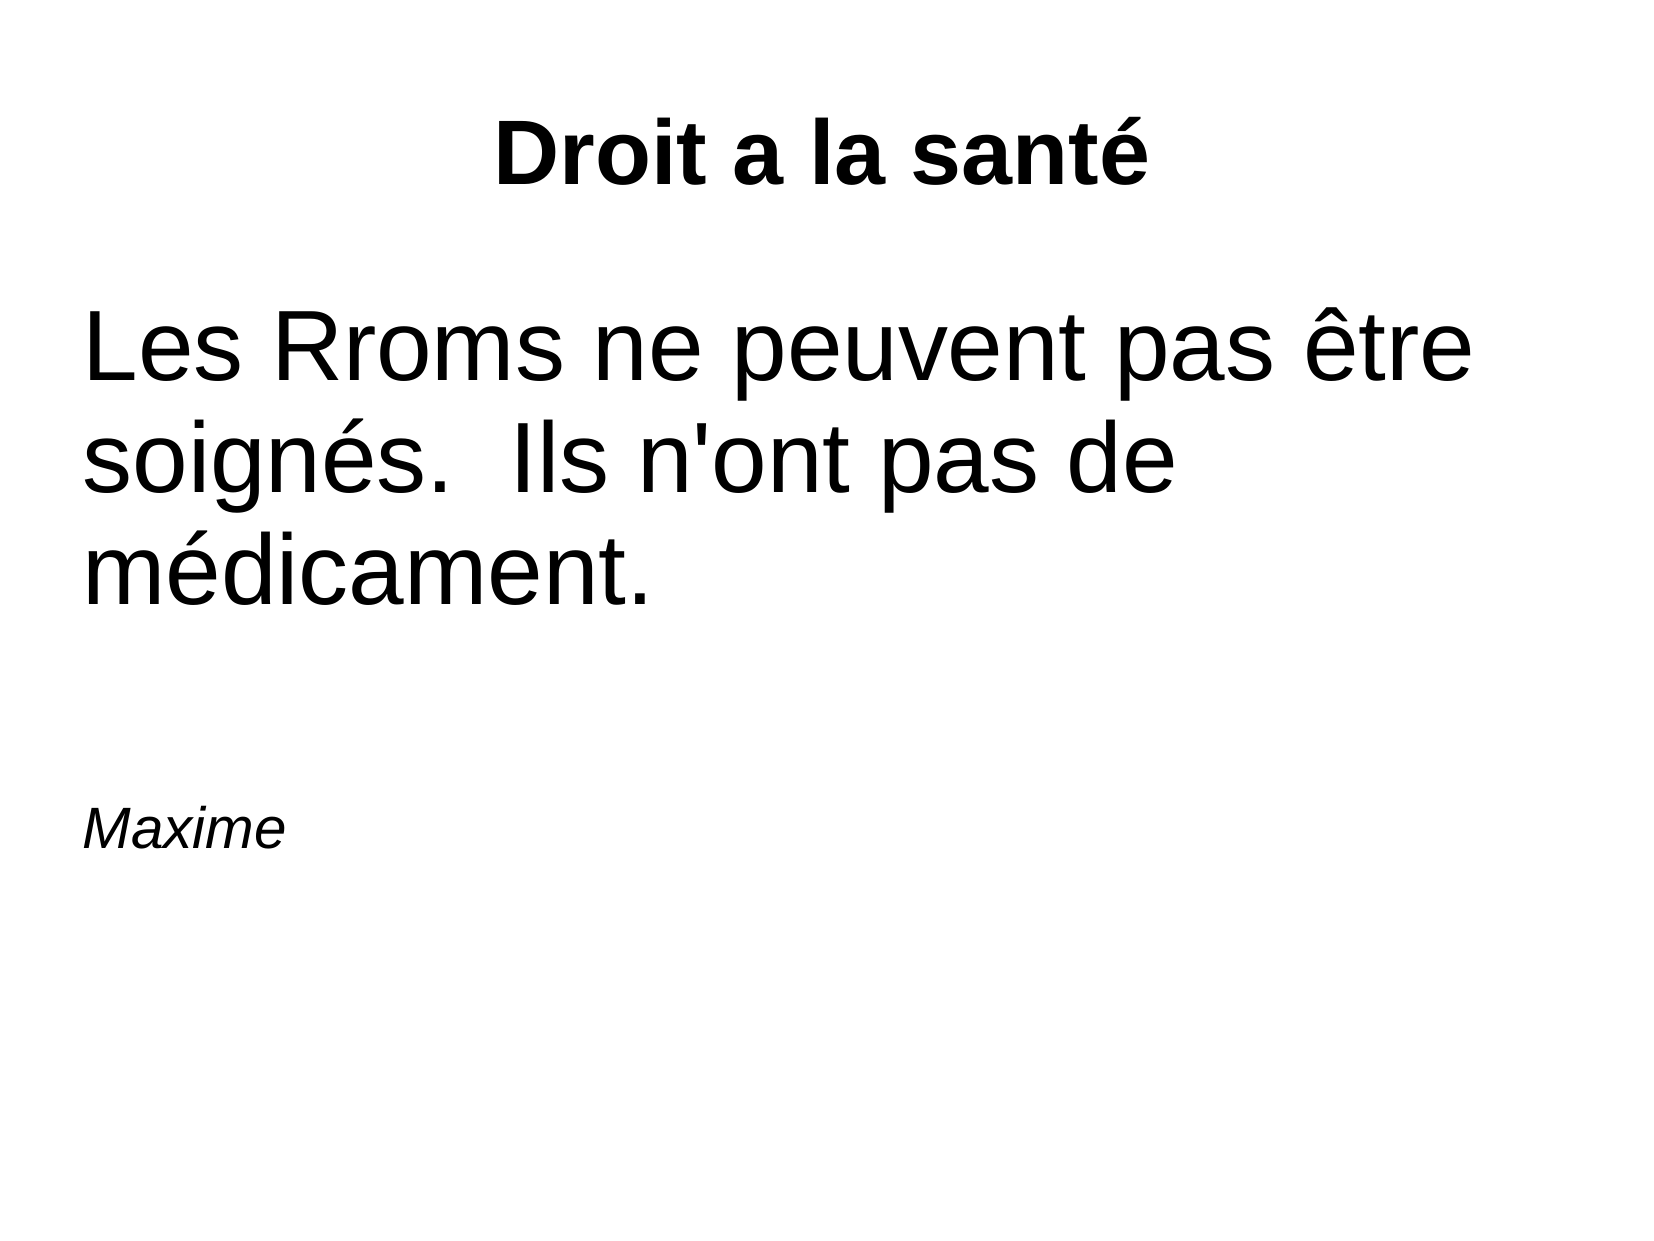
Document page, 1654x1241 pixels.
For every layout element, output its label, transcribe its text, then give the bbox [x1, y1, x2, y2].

list Les Rroms ne peuvent pas être soignés. Ils n'ont pas de médicament. Maxime [82, 290, 1571, 1109]
title Droit a la santé [82, 49, 1571, 257]
